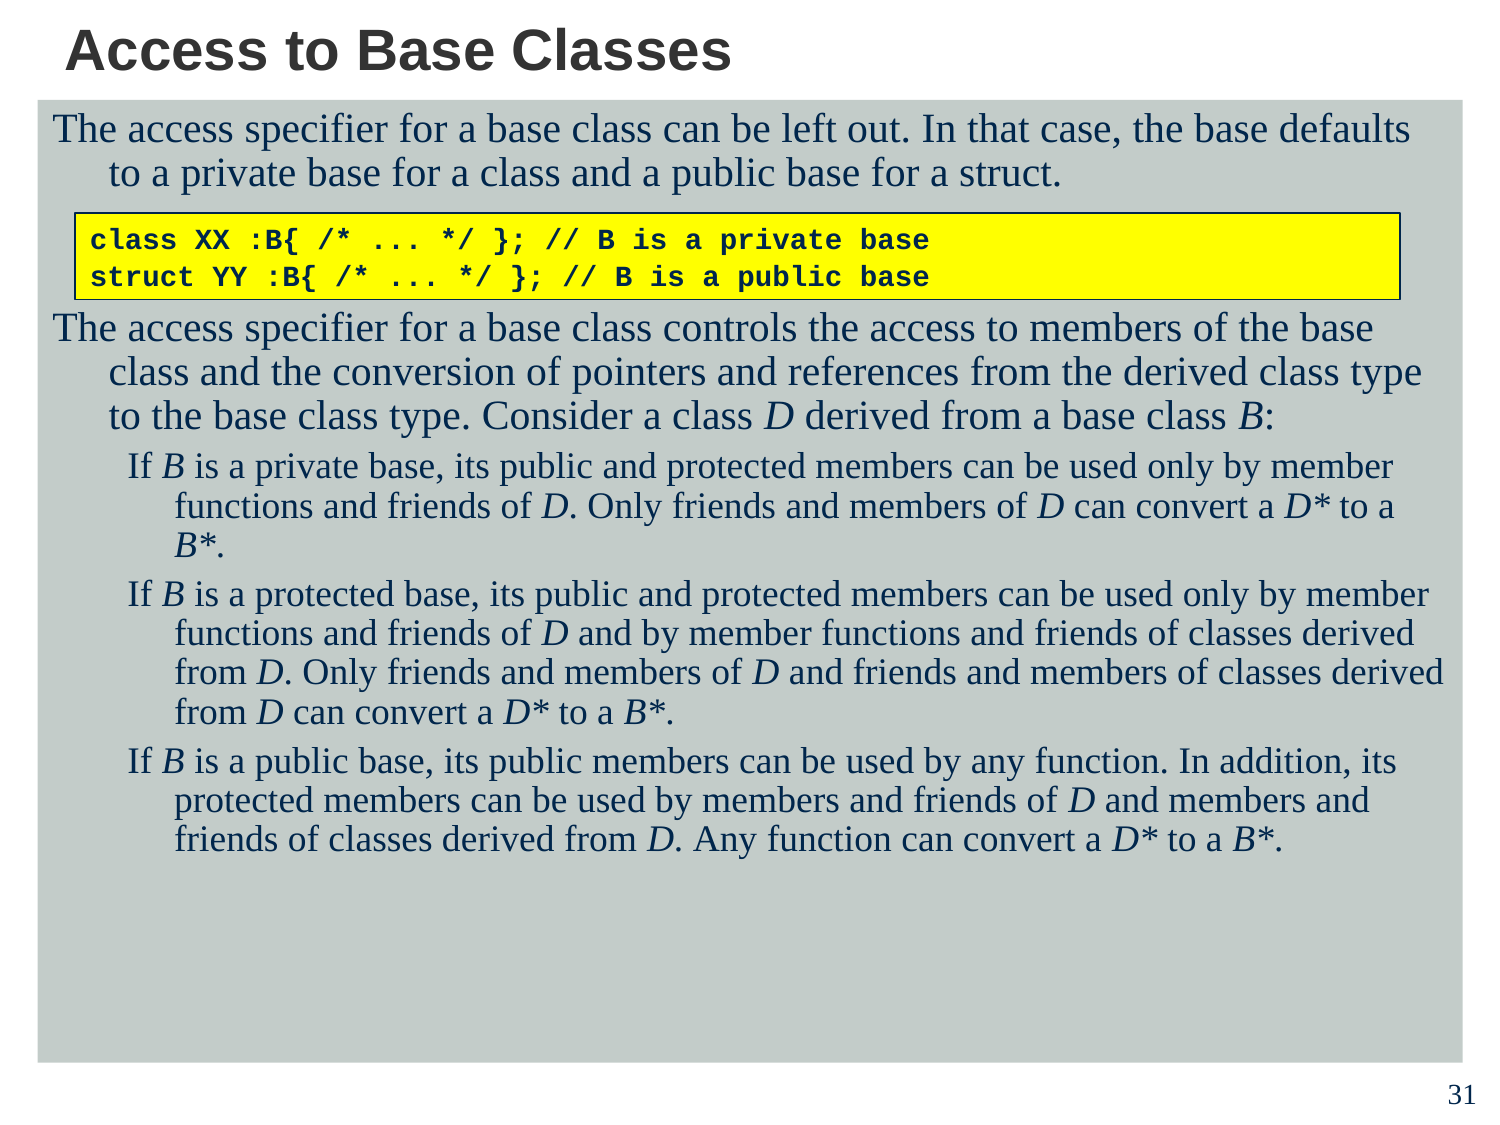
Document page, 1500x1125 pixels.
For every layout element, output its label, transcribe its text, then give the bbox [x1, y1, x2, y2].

title Access to Base Classes [50, 0, 1450, 91]
text_box class XX :B{ /* ... */ }; // B is a private base struct YY :B{ /* ... */ }; // B is a public base [75, 213, 1401, 300]
list The access specifier for a base class can be left out. In that case, the base defaults to a private base for a class and a public base for a struct. The access specifier for a base class controls the access to members of the base class and the conversion of pointers and references from the derived class type to the base class type. Consider a class D derived from a base class B: If B is a private base, its public and protected members can be used only by member functions and friends of D. Only friends and members of D can convert a D* to a B*. If B is a protected base, its public and protected members can be used only by member functions and friends of D and by member functions and friends of classes derived from D. Only friends and members of D and friends and members of classes derived from D can convert a D* to a B*. If B is a public base, its public members can be used by any function. In addition, its protected members can be used by members and friends of D and members and friends of classes derived from D. Any function can convert a D* to a B*. [37, 99, 1463, 1063]
